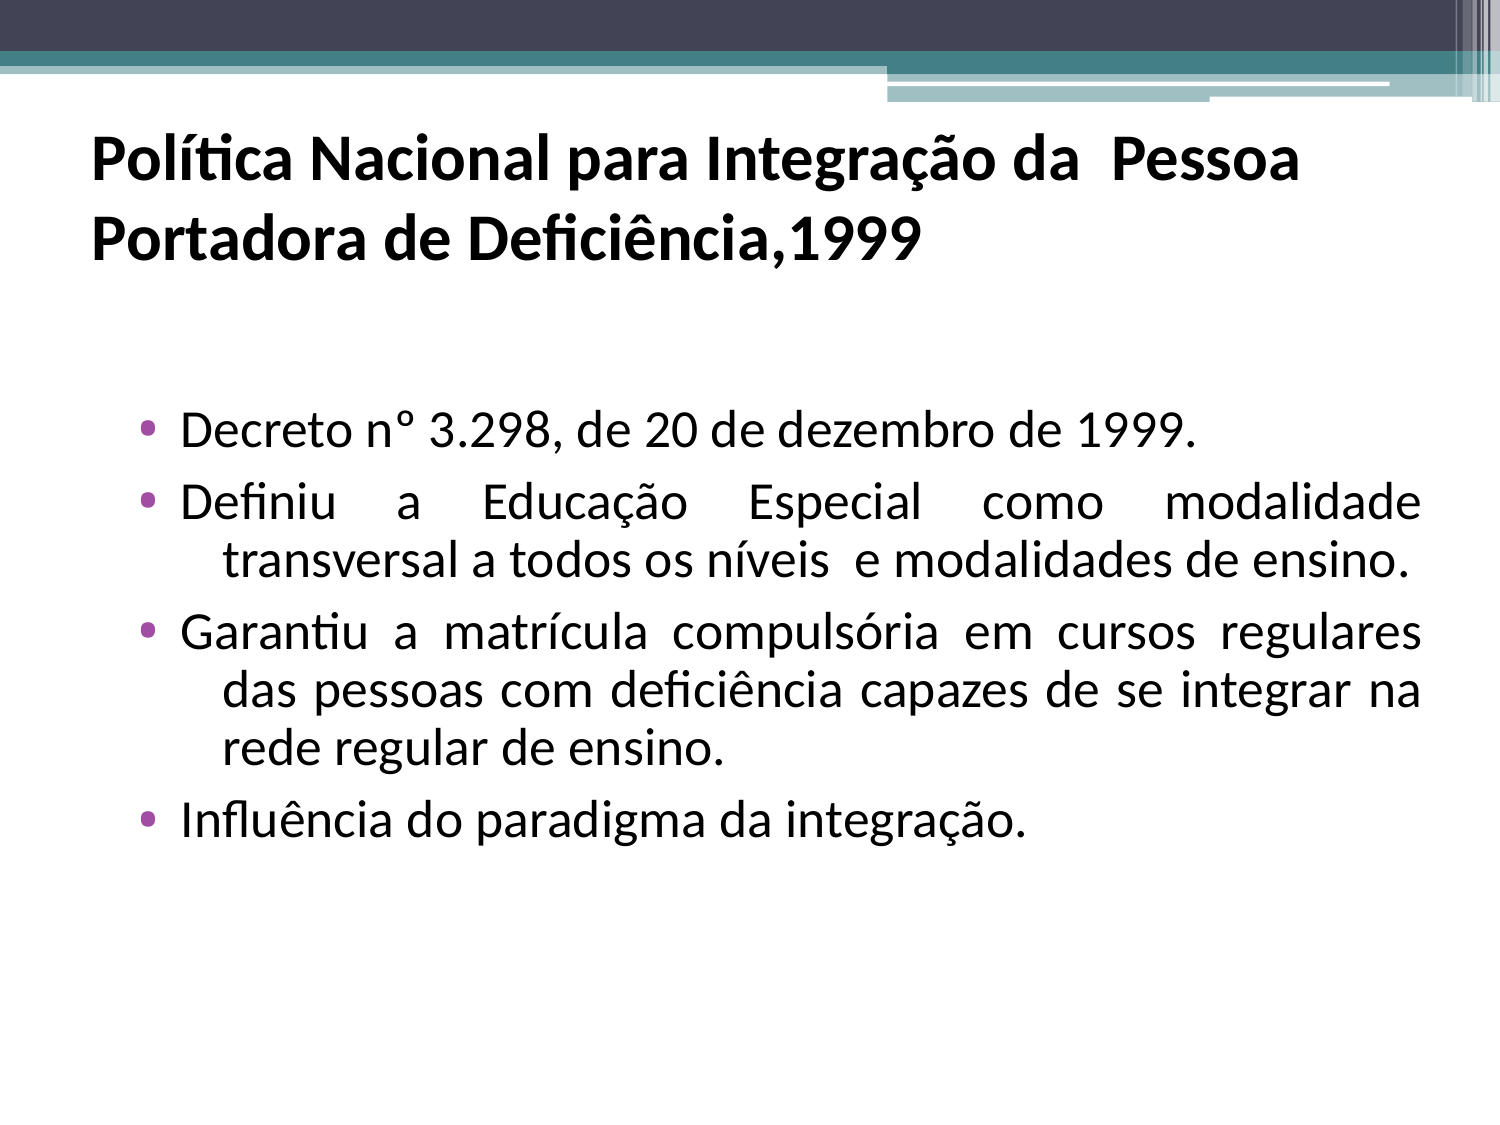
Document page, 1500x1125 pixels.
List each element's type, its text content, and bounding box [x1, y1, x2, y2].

title Política Nacional para Integração da Pessoa Portadora de Deficiência,1999 [76, 106, 1477, 260]
list Decreto nº 3.298, de 20 de dezembro de 1999. Definiu a Educação Especial como modalidade transversal a todos os níveis e modalidades de ensino. Garantiu a matrícula compulsória em cursos regulares das pessoas com deficiência capazes de se integrar na rede regular de ensino. Influência do paradigma da integração. [88, 314, 1439, 876]
